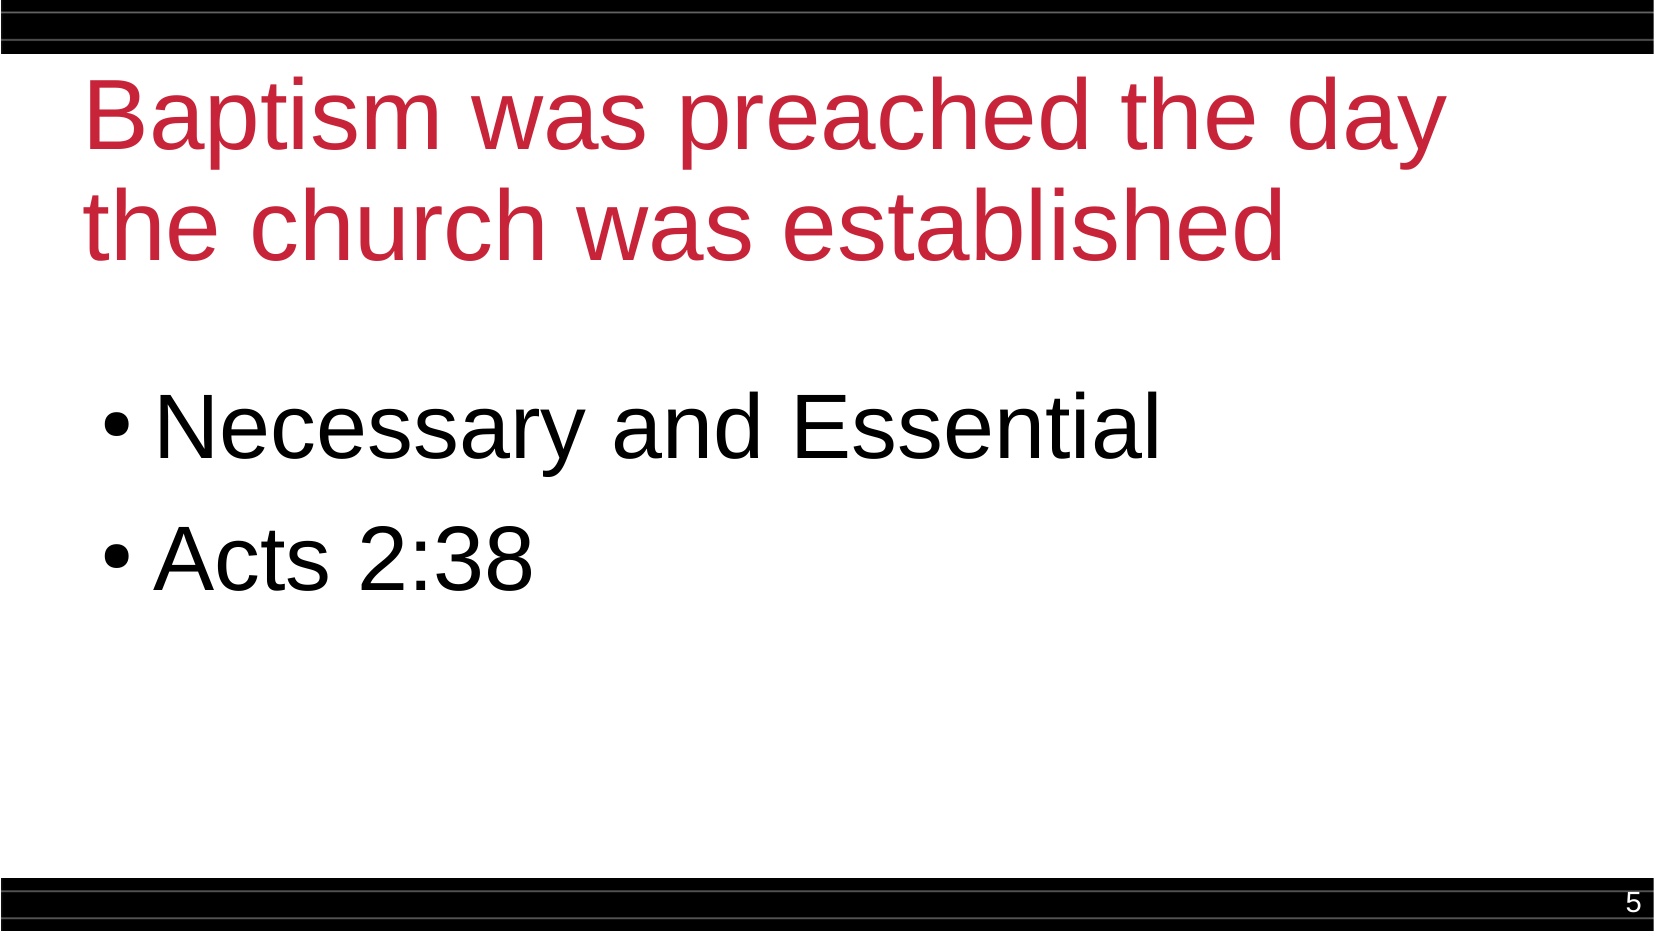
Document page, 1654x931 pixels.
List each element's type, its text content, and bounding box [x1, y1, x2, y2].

picture [1, 0, 1654, 54]
list Necessary and Essential Acts 2:38 [82, 271, 1571, 758]
title Baptism was preached the day the church was established [82, 58, 1571, 271]
picture [1, 878, 1654, 931]
